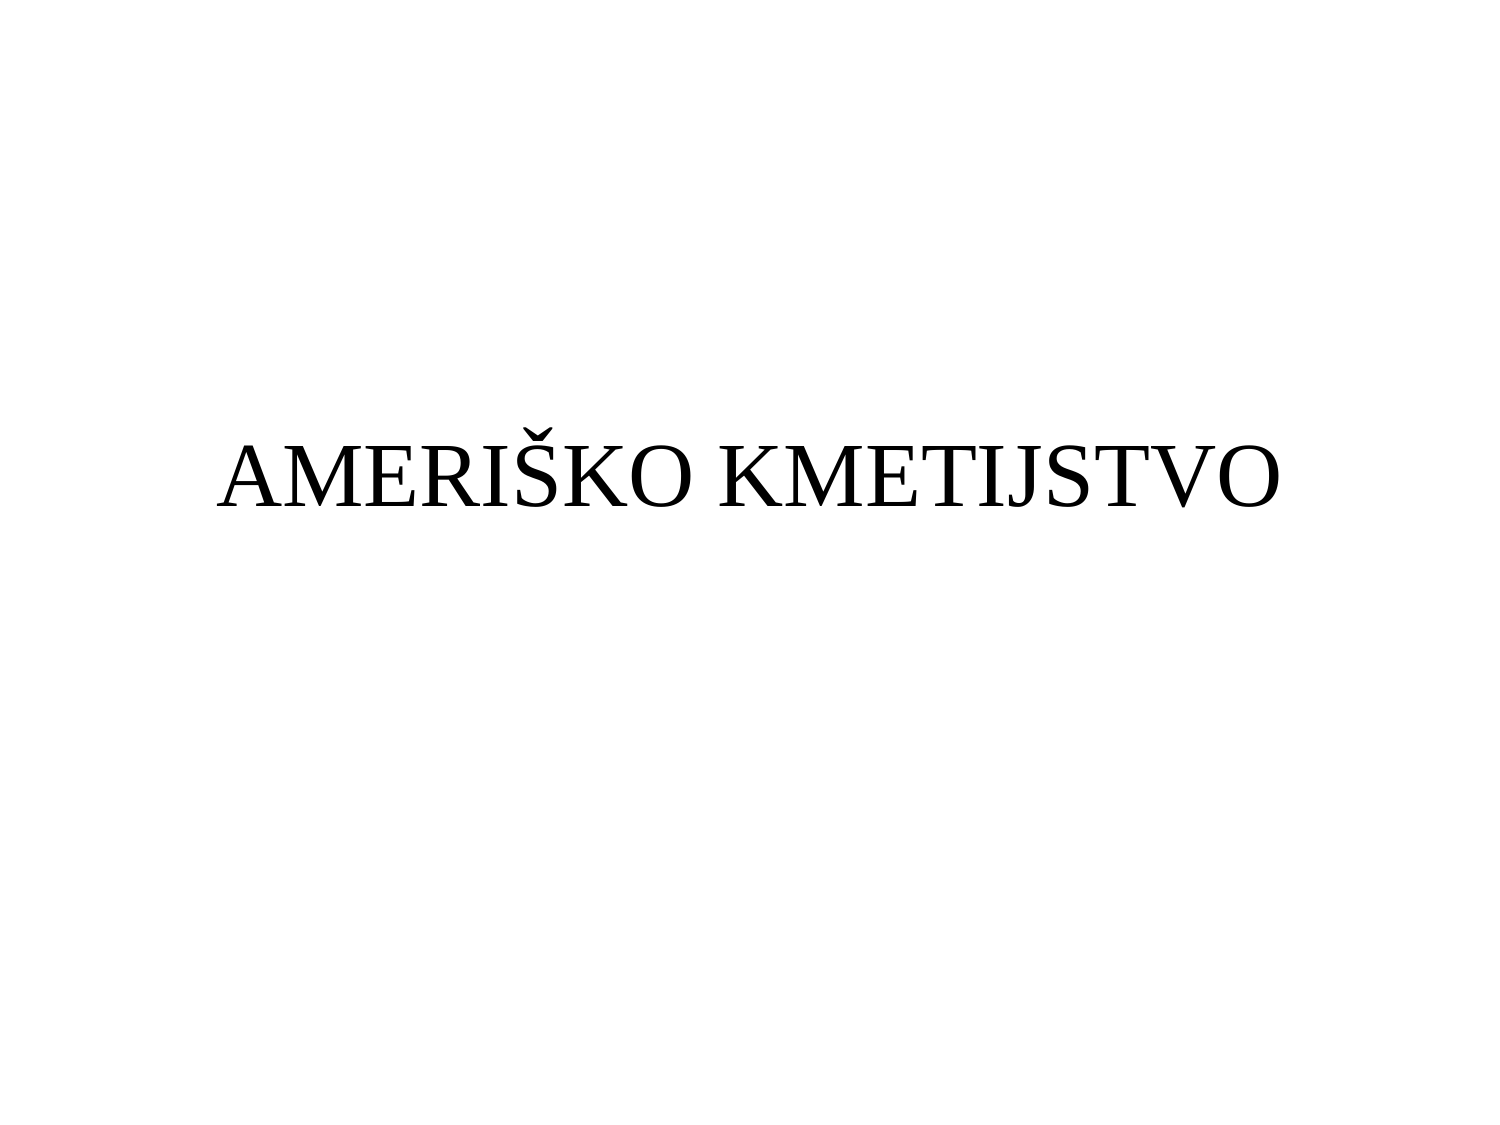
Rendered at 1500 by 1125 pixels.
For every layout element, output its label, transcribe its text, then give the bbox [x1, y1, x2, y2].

title AMERIŠKO KMETIJSTVO [112, 349, 1388, 591]
